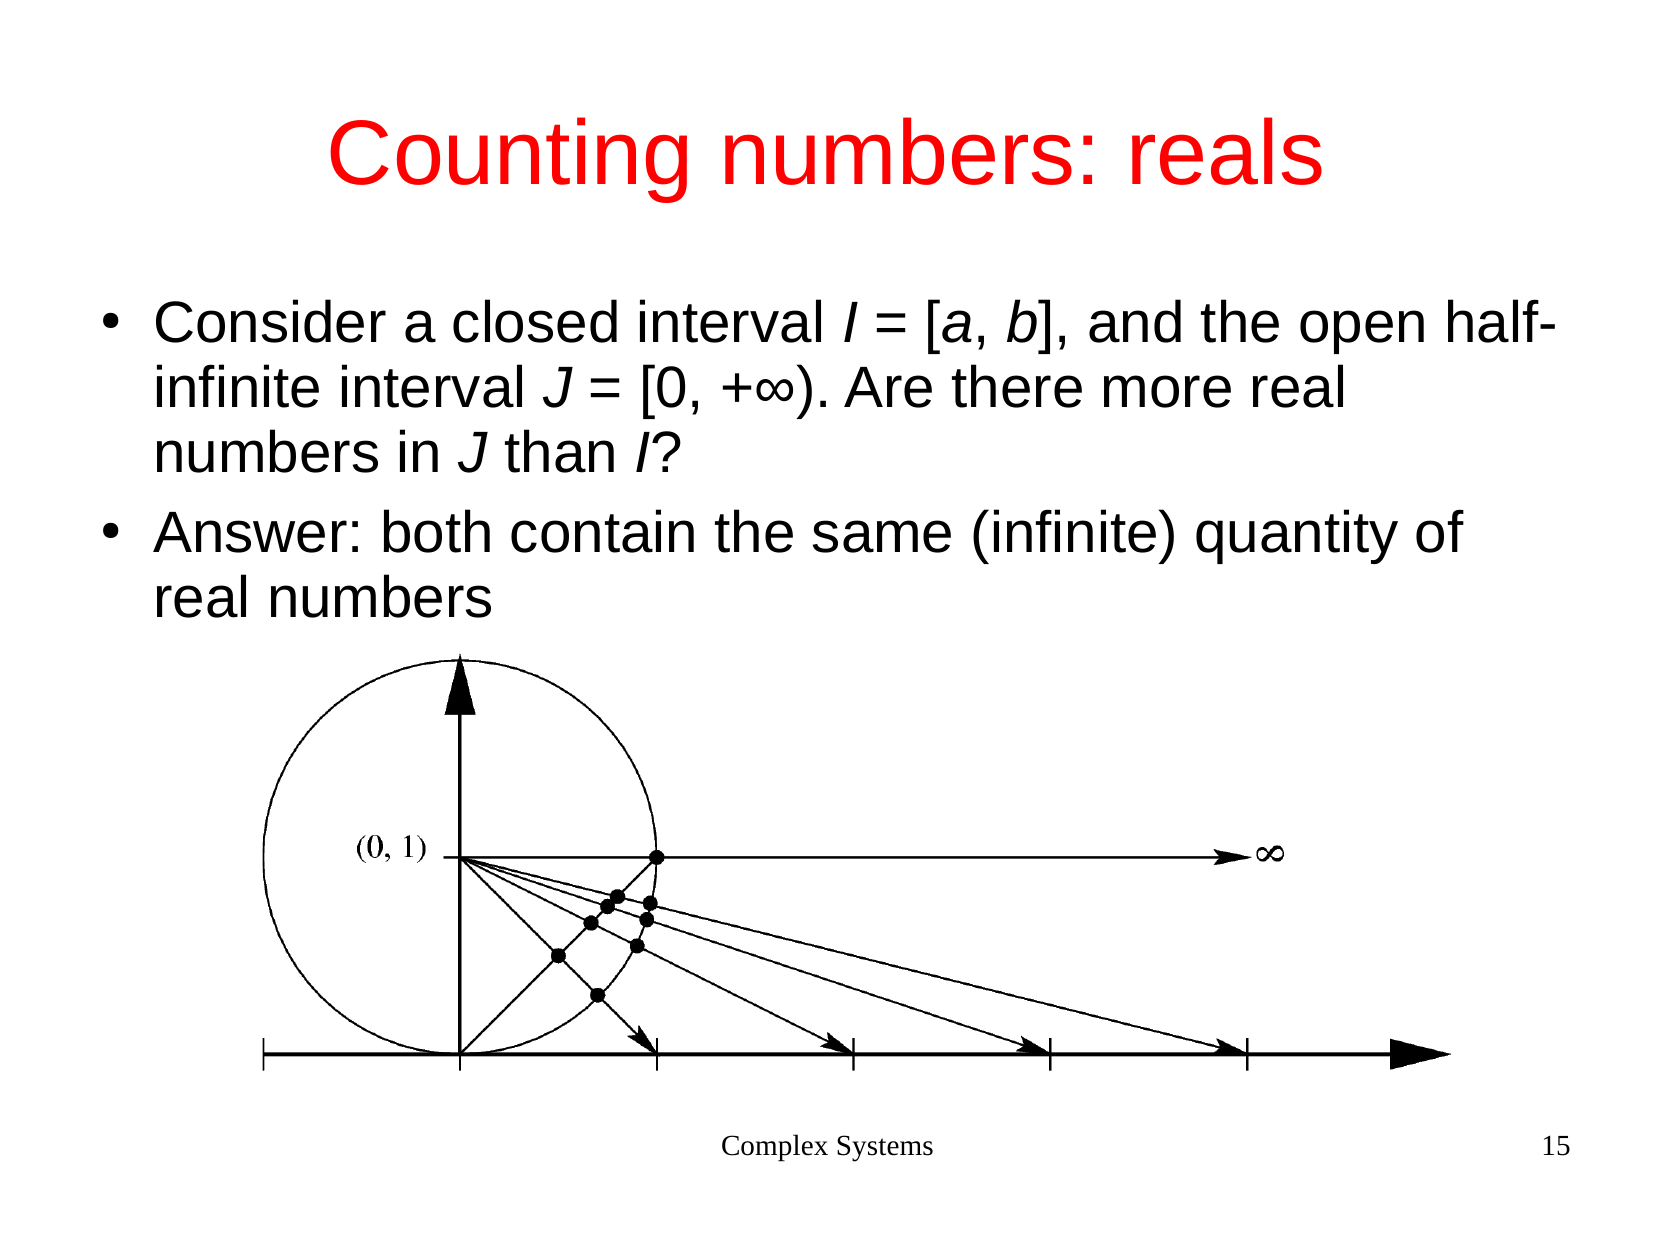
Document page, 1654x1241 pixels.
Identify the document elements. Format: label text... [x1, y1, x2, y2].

list Consider a closed interval I = [a, b], and the open half-infinite interval J = [0, +∞). Are there more real numbers in J than I? Answer: both contain the same (infinite) quantity of real numbers [82, 290, 1571, 1109]
title Counting numbers: reals [82, 49, 1571, 257]
picture [262, 651, 1501, 1088]
